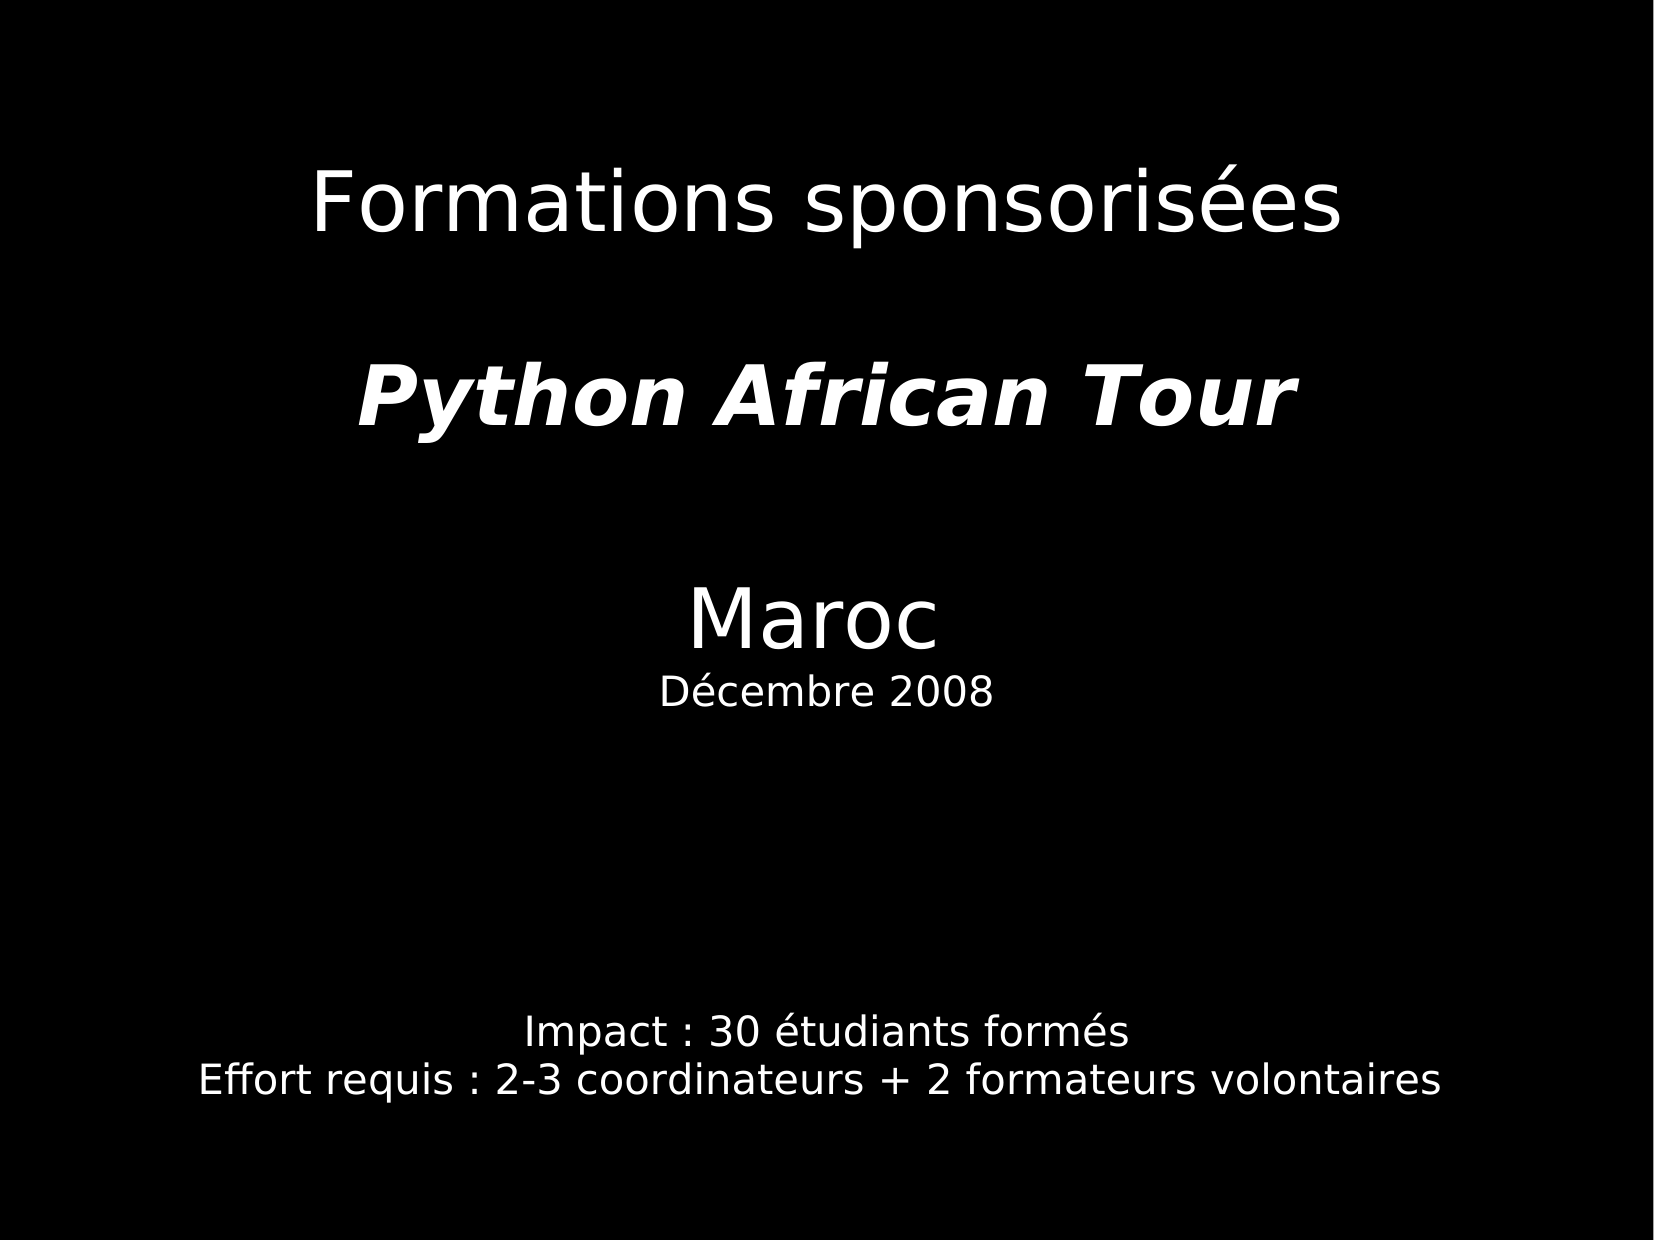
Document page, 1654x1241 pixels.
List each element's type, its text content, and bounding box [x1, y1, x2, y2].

text_box Formations sponsorisées Python African Tour Maroc Décembre 2008 Impact : 30 étudiants formés Effort requis : 2-3 coordinateurs + 2 formateurs volontaires [0, 146, 1654, 1112]
